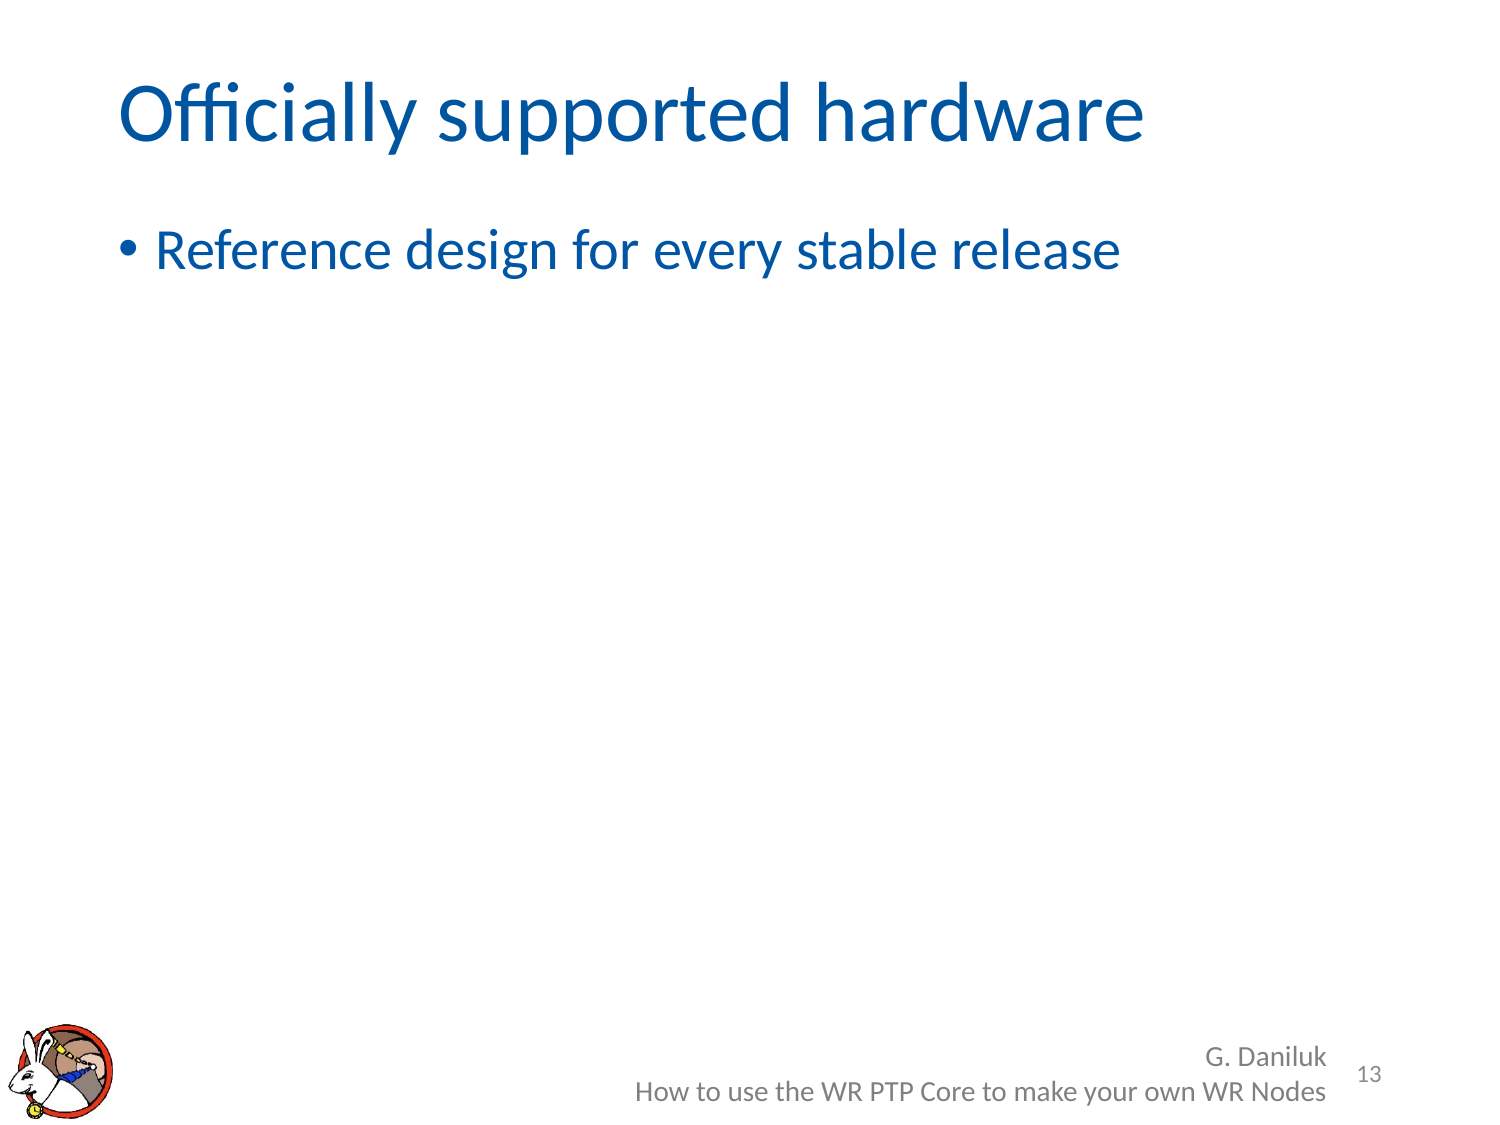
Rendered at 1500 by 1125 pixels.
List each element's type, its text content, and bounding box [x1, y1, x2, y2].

picture [7, 1024, 113, 1121]
list Reference design for every stable release [103, 211, 1397, 1014]
text_box G. Daniluk How to use the WR PTP Core to make your own WR Nodes [112, 1029, 1342, 1115]
title Officially supported hardware [103, 59, 1397, 169]
slide_number <number> [1342, 1042, 1397, 1103]
